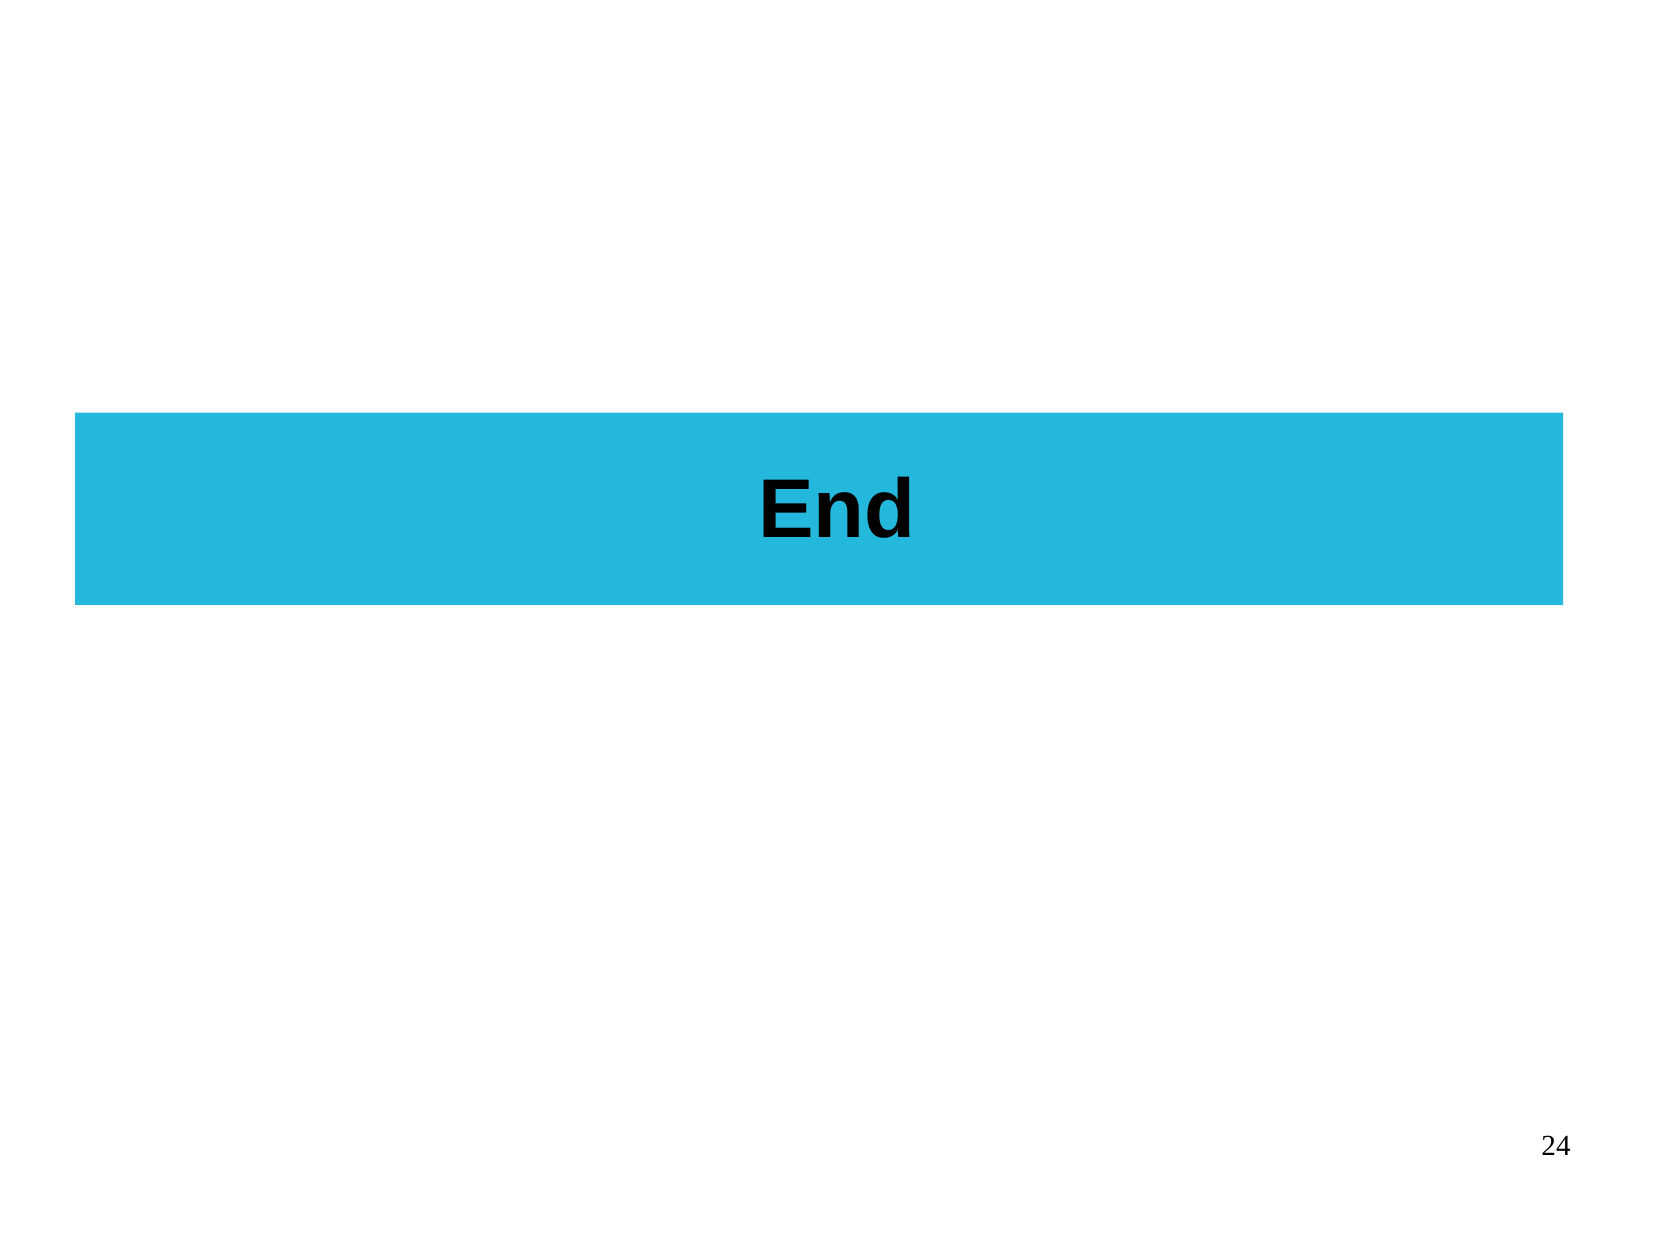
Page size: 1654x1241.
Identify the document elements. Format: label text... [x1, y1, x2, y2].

title End [75, 412, 1564, 605]
